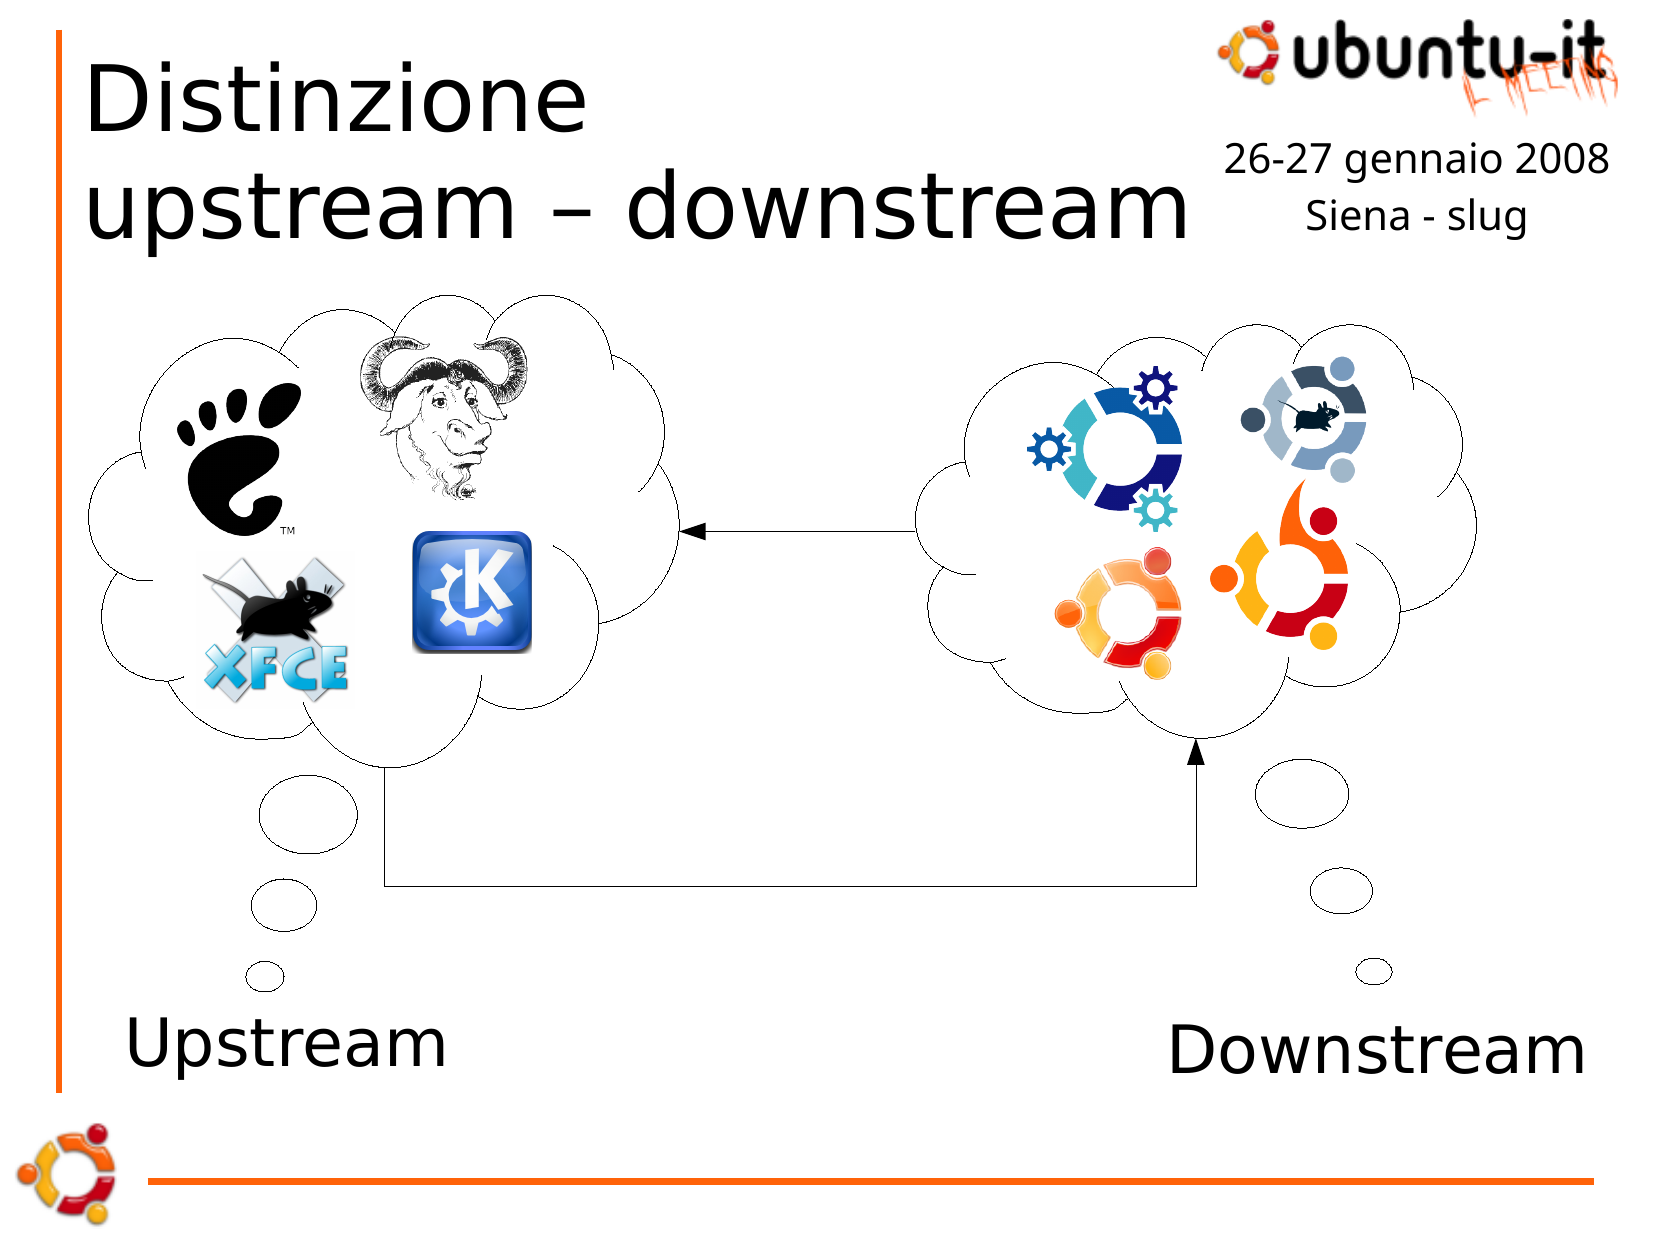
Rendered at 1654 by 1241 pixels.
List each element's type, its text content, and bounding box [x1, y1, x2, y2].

text_box Downstream [1151, 1003, 1625, 1097]
picture [1054, 547, 1182, 680]
picture [1210, 354, 1368, 650]
picture [1210, 19, 1628, 119]
picture [177, 383, 301, 536]
title Distinzione upstream – downstream [82, 45, 1571, 261]
picture [14, 1122, 119, 1229]
picture [1027, 366, 1182, 532]
picture [196, 551, 355, 709]
picture [353, 333, 532, 502]
picture [412, 531, 532, 654]
list Upstream [106, 1003, 473, 1093]
